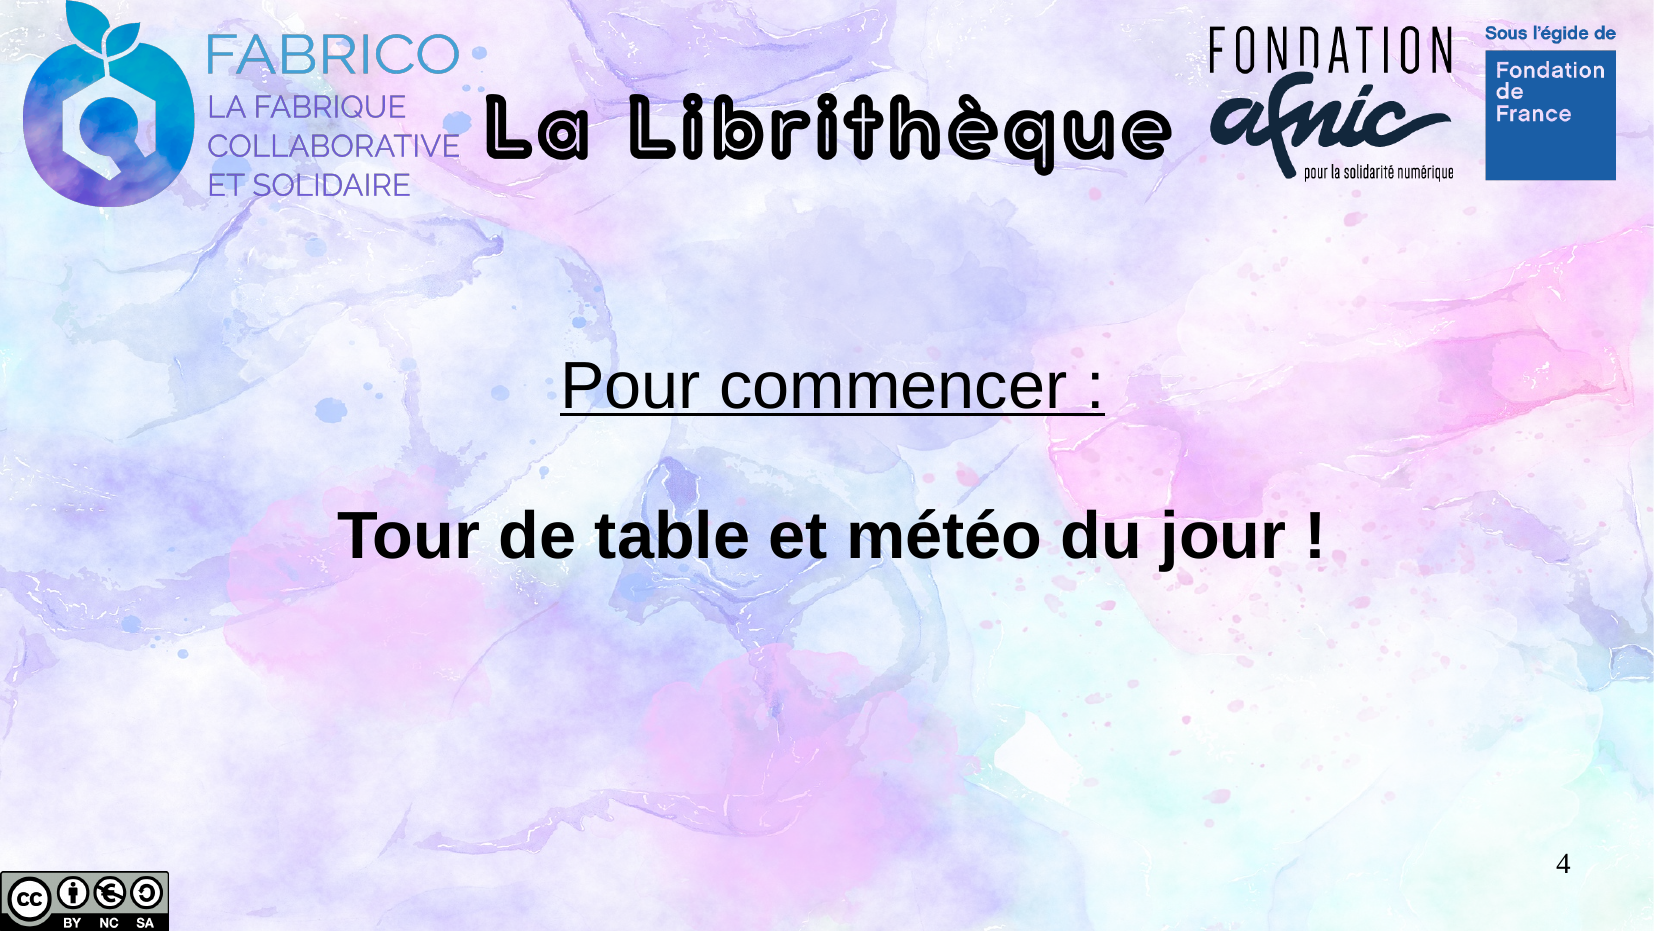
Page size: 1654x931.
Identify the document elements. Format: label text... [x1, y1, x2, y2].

picture [23, 0, 1653, 265]
subtitle Pour commencer : Tour de table et météo du jour ! [88, 265, 1577, 805]
picture [0, 871, 169, 931]
